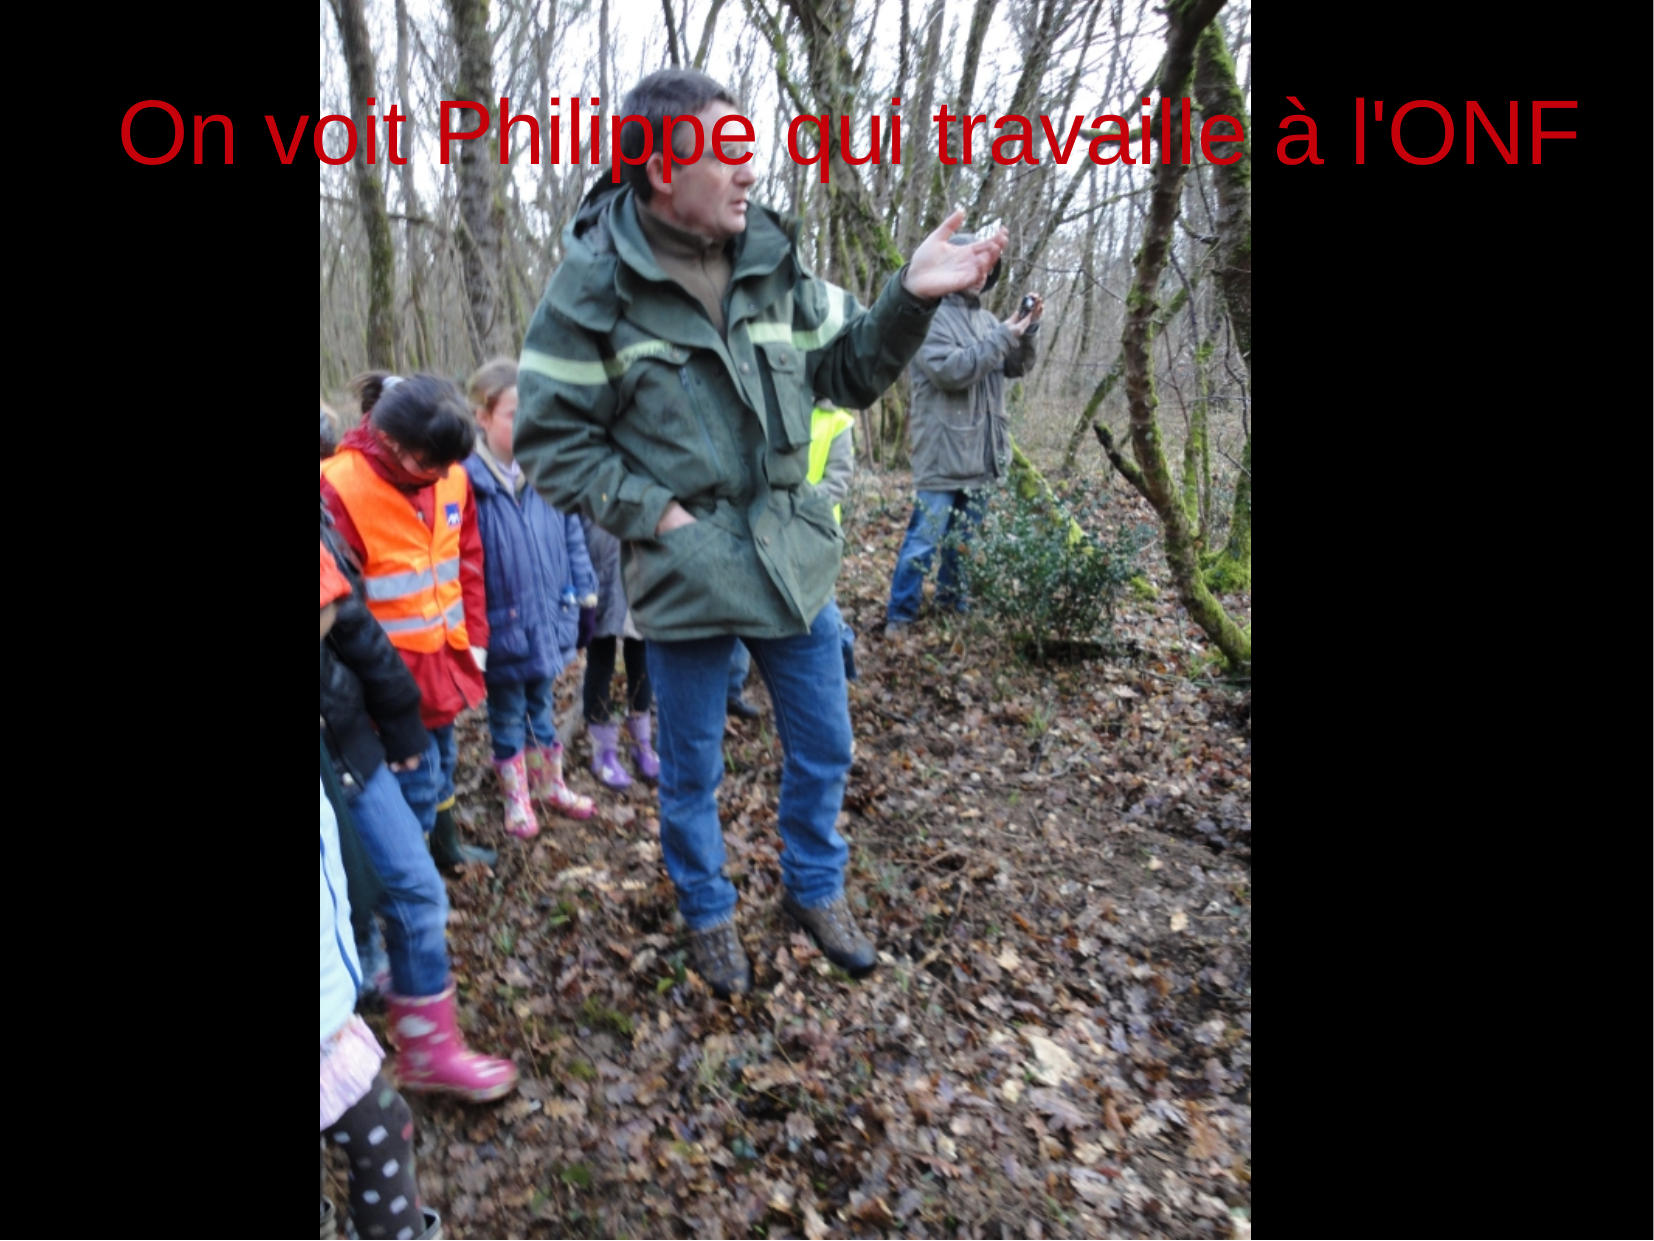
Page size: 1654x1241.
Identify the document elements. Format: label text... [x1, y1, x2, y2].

picture [320, 0, 1251, 29]
title On voit Philippe qui travaille à l'ONF [106, 29, 1595, 237]
picture [320, 237, 1251, 1240]
